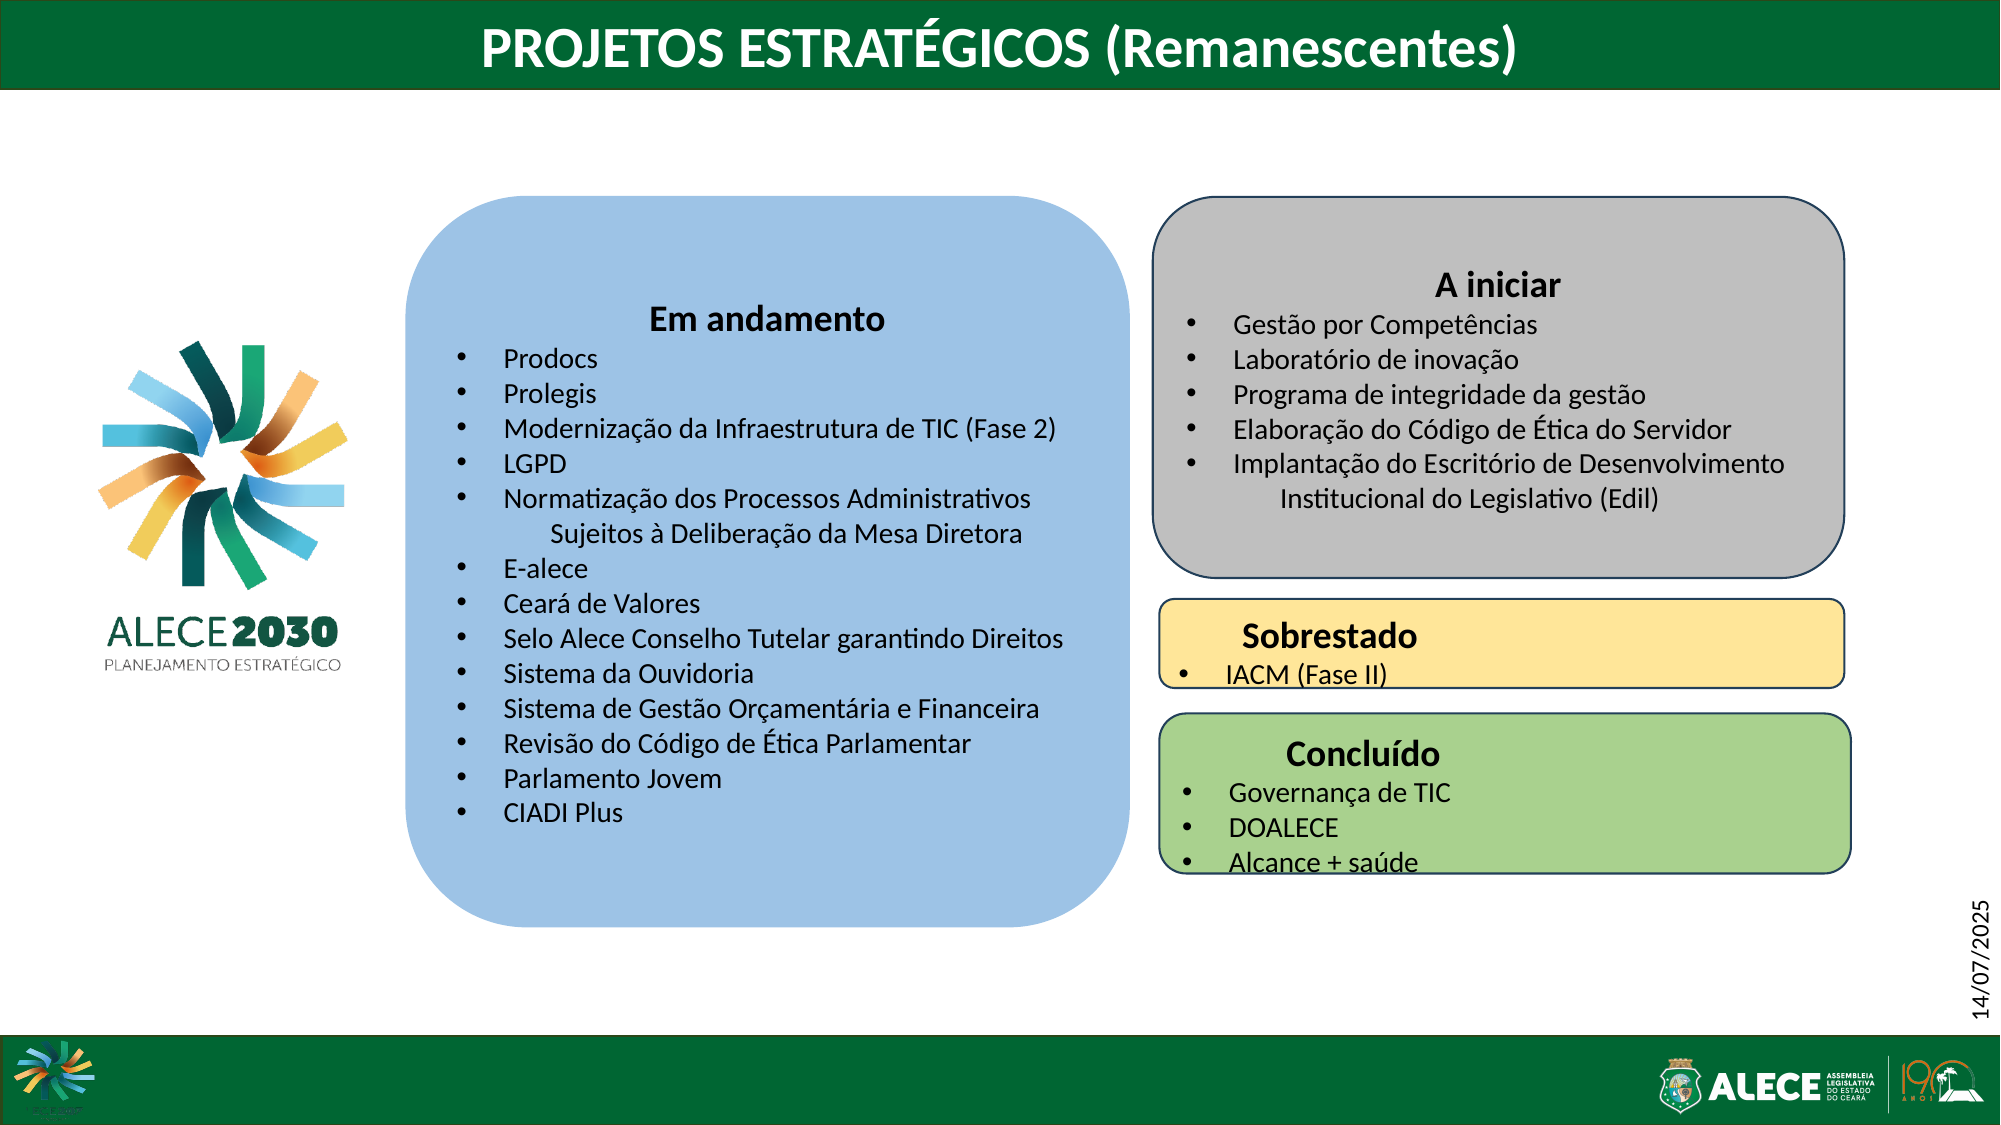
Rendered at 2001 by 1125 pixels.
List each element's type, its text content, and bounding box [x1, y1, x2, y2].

picture [1627, 982, 2000, 1125]
text_box A iniciar Gestão por Competências Laboratório de inovação Programa de integridade da gestão Elaboração do Código de Ética do Servidor Implantação do Escritório de Desenvolvimento Institucional do Legislativo (Edil) [1152, 196, 1845, 579]
text_box Em andamento Prodocs Prolegis Modernização da Infraestrutura de TIC (Fase 2) LGPD Normatização dos Processos Administrativos Sujeitos à Deliberação da Mesa Diretora E-alece Ceará de Valores Selo Alece Conselho Tutelar garantindo Direitos Sistema da Ouvidoria Sistema de Gestão Orçamentária e Financeira Revisão do Código de Ética Parlamentar Parlamento Jovem CIADI Plus [406, 196, 1129, 927]
text_box [97, 340, 348, 671]
text_box Sobrestado IACM (Fase II) [1159, 598, 1845, 688]
text_box PROJETOS ESTRATÉGICOS (Remanescentes) [0, 0, 2000, 89]
text_box [1, 1036, 1627, 1125]
text_box 14/07/2025 [1956, 883, 2000, 982]
text_box Concluído Governança de TIC DOALECE Alcance + saúde [1159, 713, 1851, 874]
